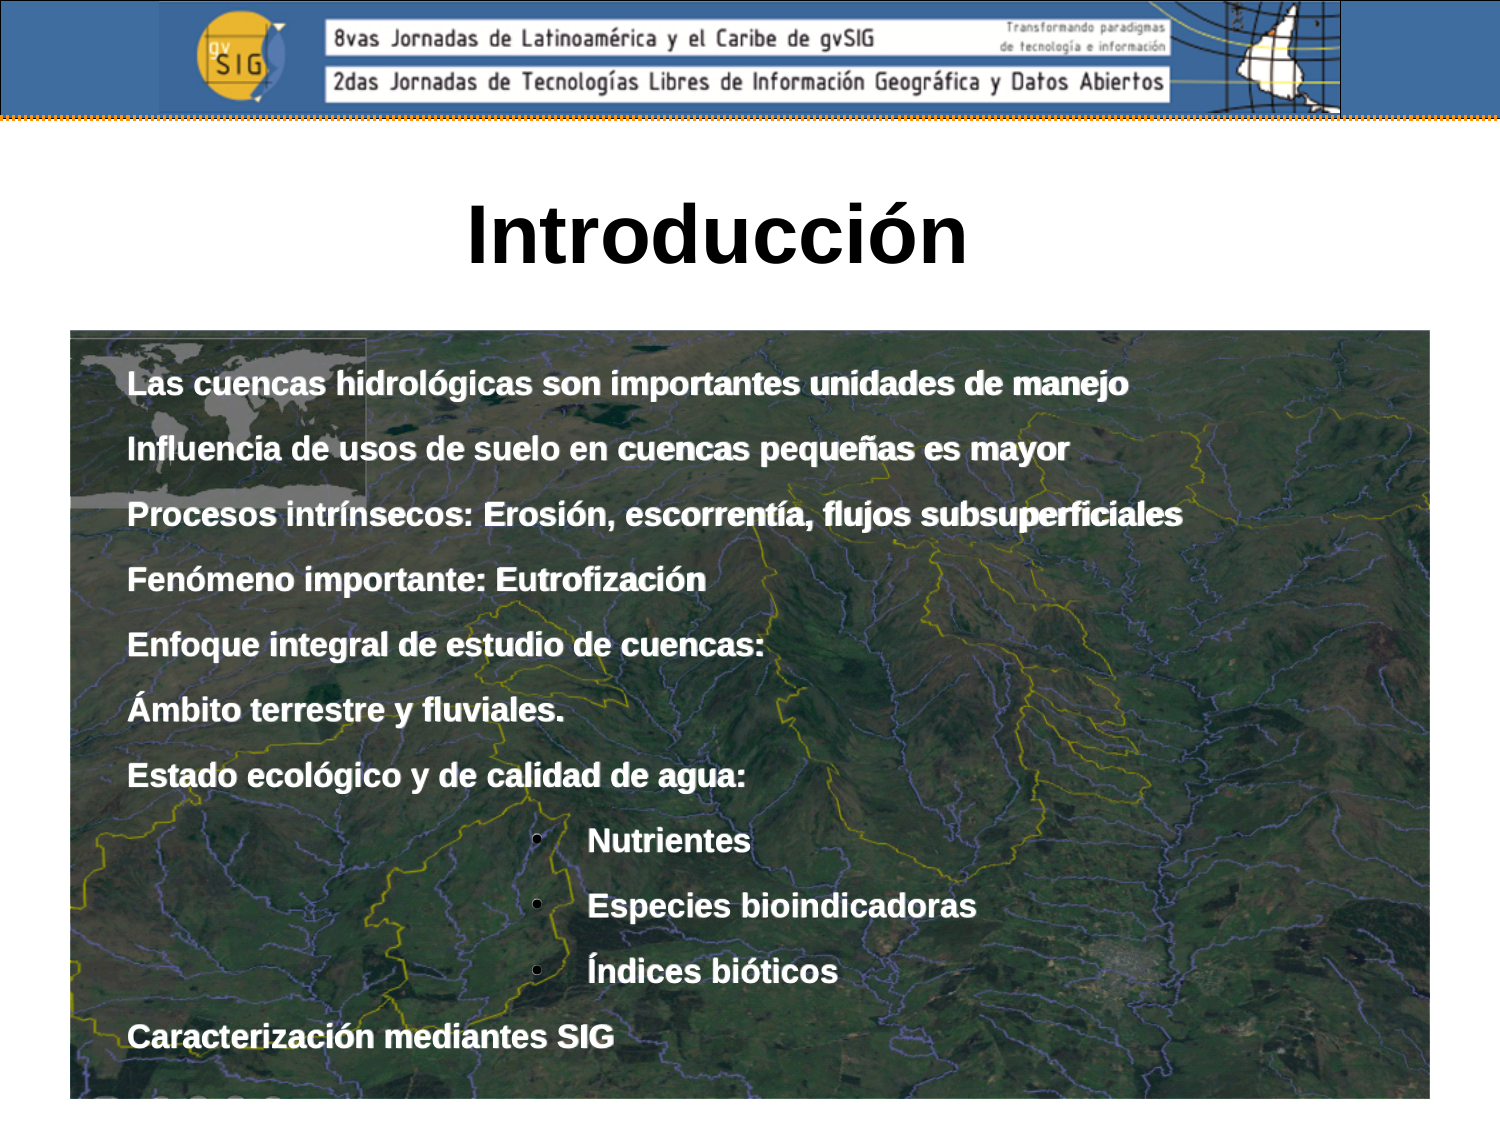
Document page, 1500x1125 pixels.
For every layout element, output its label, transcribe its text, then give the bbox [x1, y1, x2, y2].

title Introducción [90, 147, 1441, 313]
picture [159, 1, 1340, 113]
list Las cuencas hidrológicas son importantes unidades de manejo Influencia de usos de suelo en cuencas pequeñas es mayor Procesos intrínsecos: Erosión, escorrentía, flujos subsuperficiales Fenómeno importante: Eutrofización Enfoque integral de estudio de cuencas: Ámbito terrestre y fluviales. Estado ecológico y de calidad de agua: Nutrientes Especies bioindicadoras Índices bióticos Caracterización mediantes SIG [106, 354, 1359, 1063]
text_box [70, 330, 1430, 1099]
